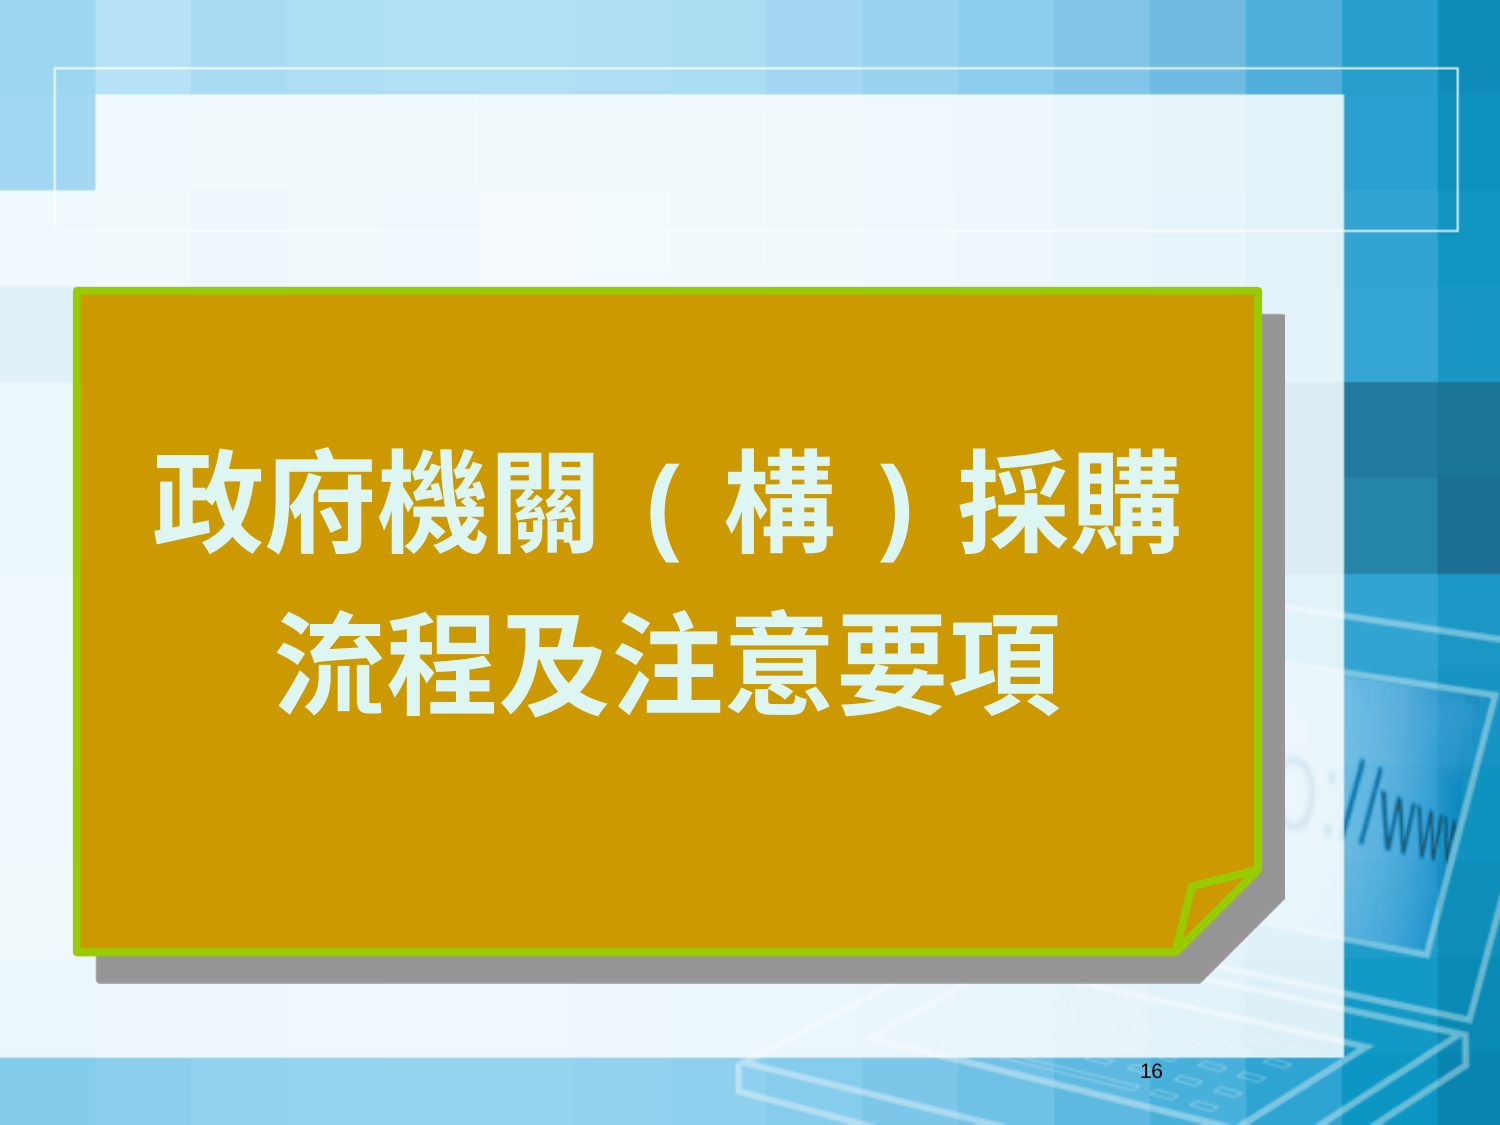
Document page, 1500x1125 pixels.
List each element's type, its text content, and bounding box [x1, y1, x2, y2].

text_box 政府機關(構)採購 流程及注意要項 [76, 290, 1259, 953]
text_box [1125, 1050, 1338, 1125]
